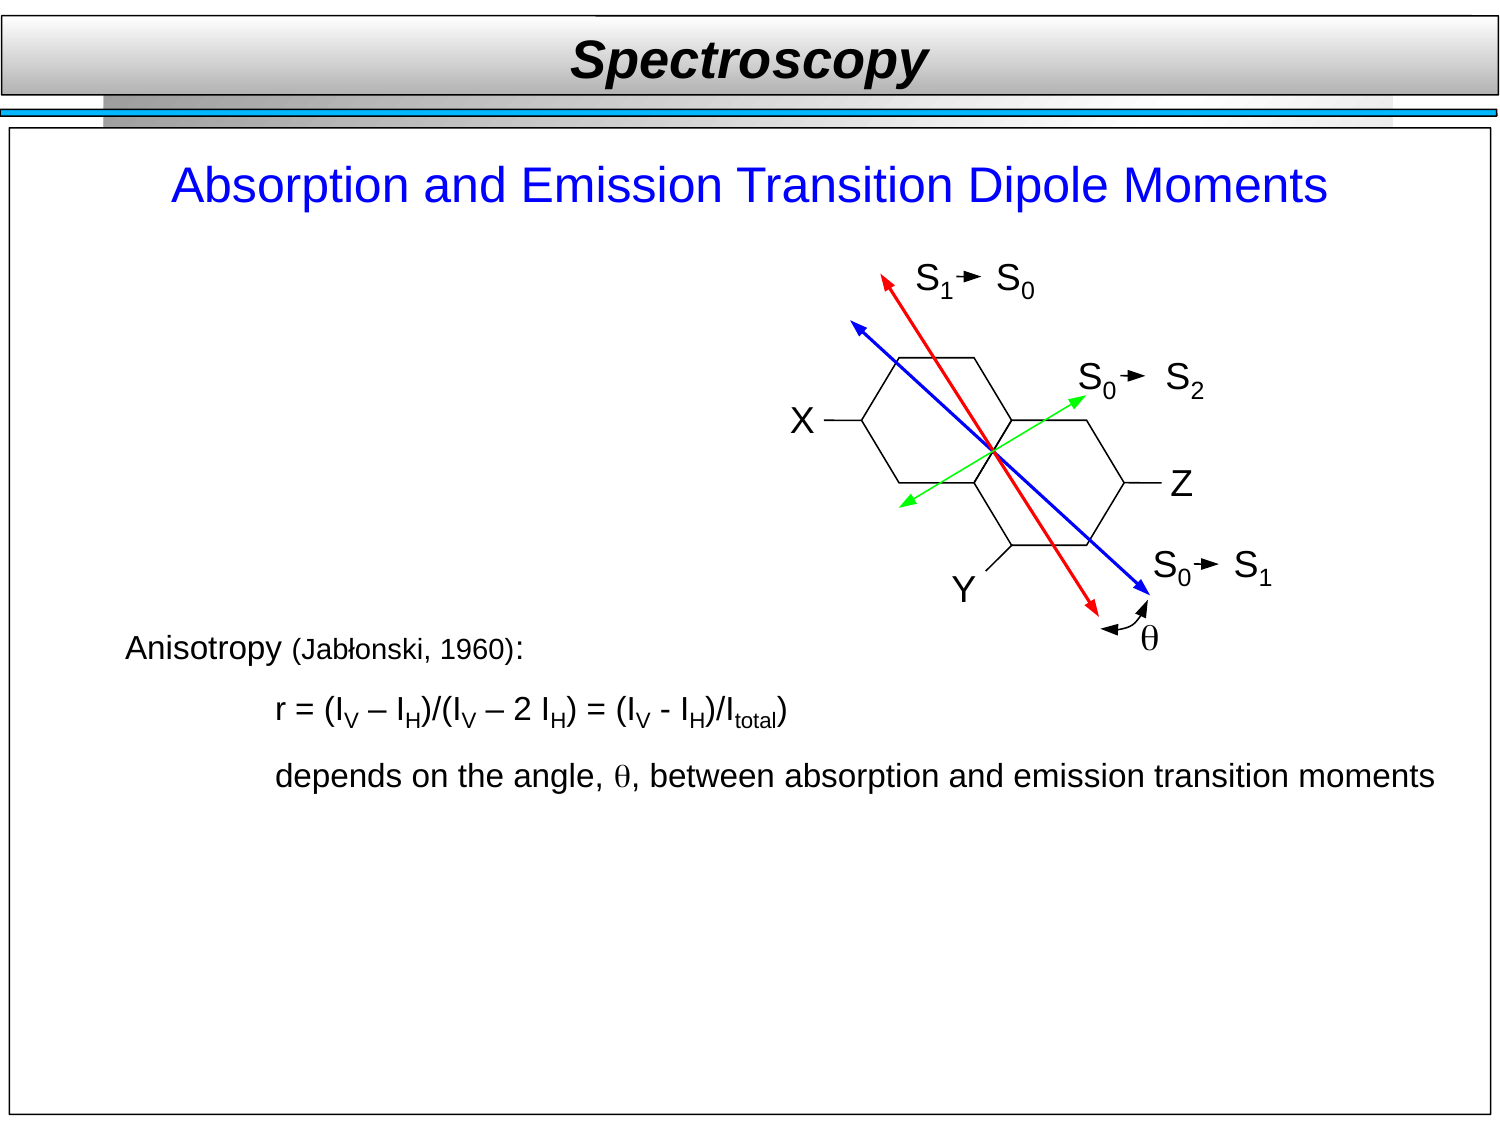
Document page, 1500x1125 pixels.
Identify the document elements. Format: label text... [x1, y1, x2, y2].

text_box [9, 127, 1491, 1115]
text_box Z [1155, 451, 1209, 512]
text_box  [1125, 605, 1175, 618]
text_box Spectroscopy [1, 15, 1499, 95]
text_box [0, 109, 1497, 117]
text_box S0 S2 [1062, 345, 1220, 412]
text_box Y [936, 557, 992, 618]
text_box X [775, 388, 831, 449]
title Absorption and Emission Transition Dipole Moments [112, 132, 1388, 233]
text_box S1 S0 [900, 245, 1051, 312]
text_box Anisotropy (Jabłonski, 1960): r = (IV – IH)/(IV – 2 IH) = (IV - IH)/Itotal) depends on the angle, , between absorption and emission transition moments [109, 618, 1456, 842]
text_box S0 S1 [1137, 532, 1288, 600]
